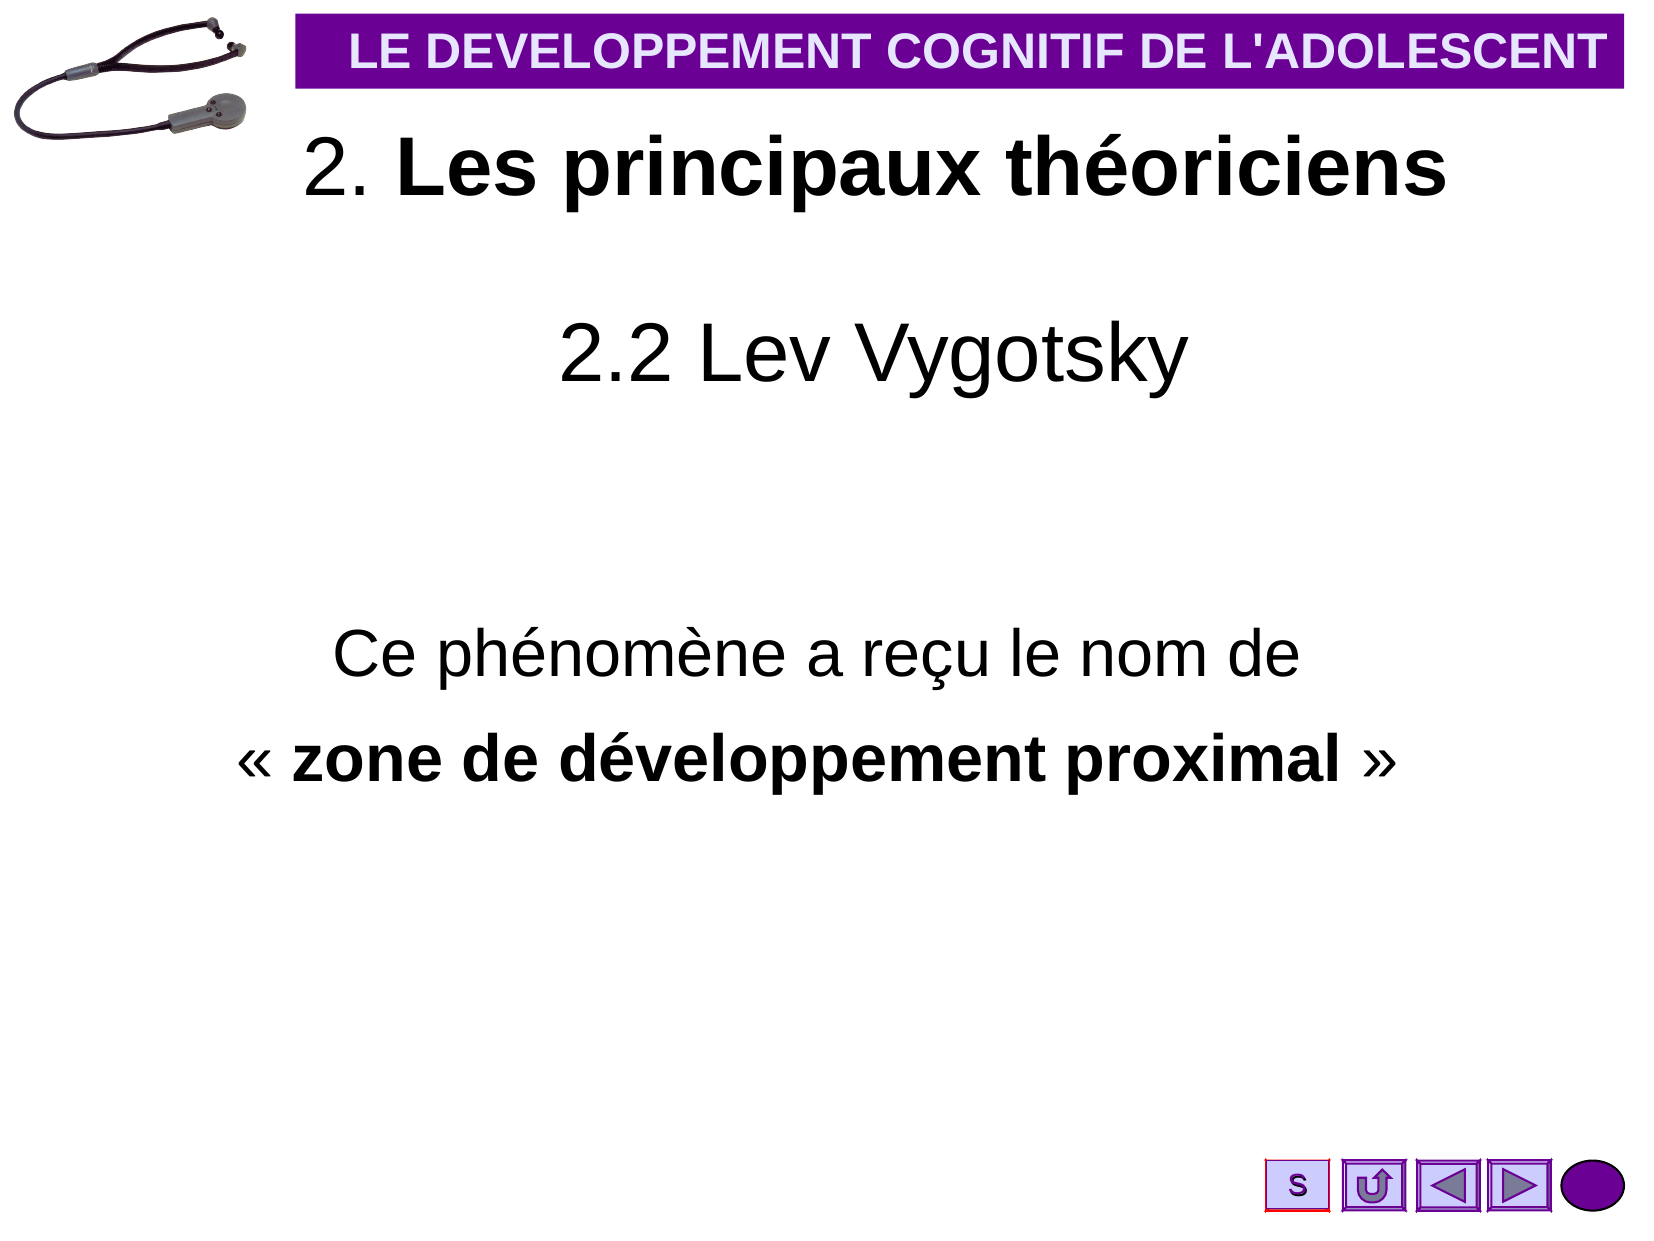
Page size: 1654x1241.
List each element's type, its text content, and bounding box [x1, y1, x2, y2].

list Ce phénomène a reçu le nom de « zone de développement proximal » [189, 400, 1465, 803]
text_box 2. Les principaux théoriciens 2.2 Lev Vygotsky [287, 112, 1466, 407]
text_box [1561, 1160, 1625, 1211]
picture [8, 8, 260, 153]
text_box LE DEVELOPPEMENT COGNITIF DE L'ADOLESCENT [295, 13, 1625, 89]
